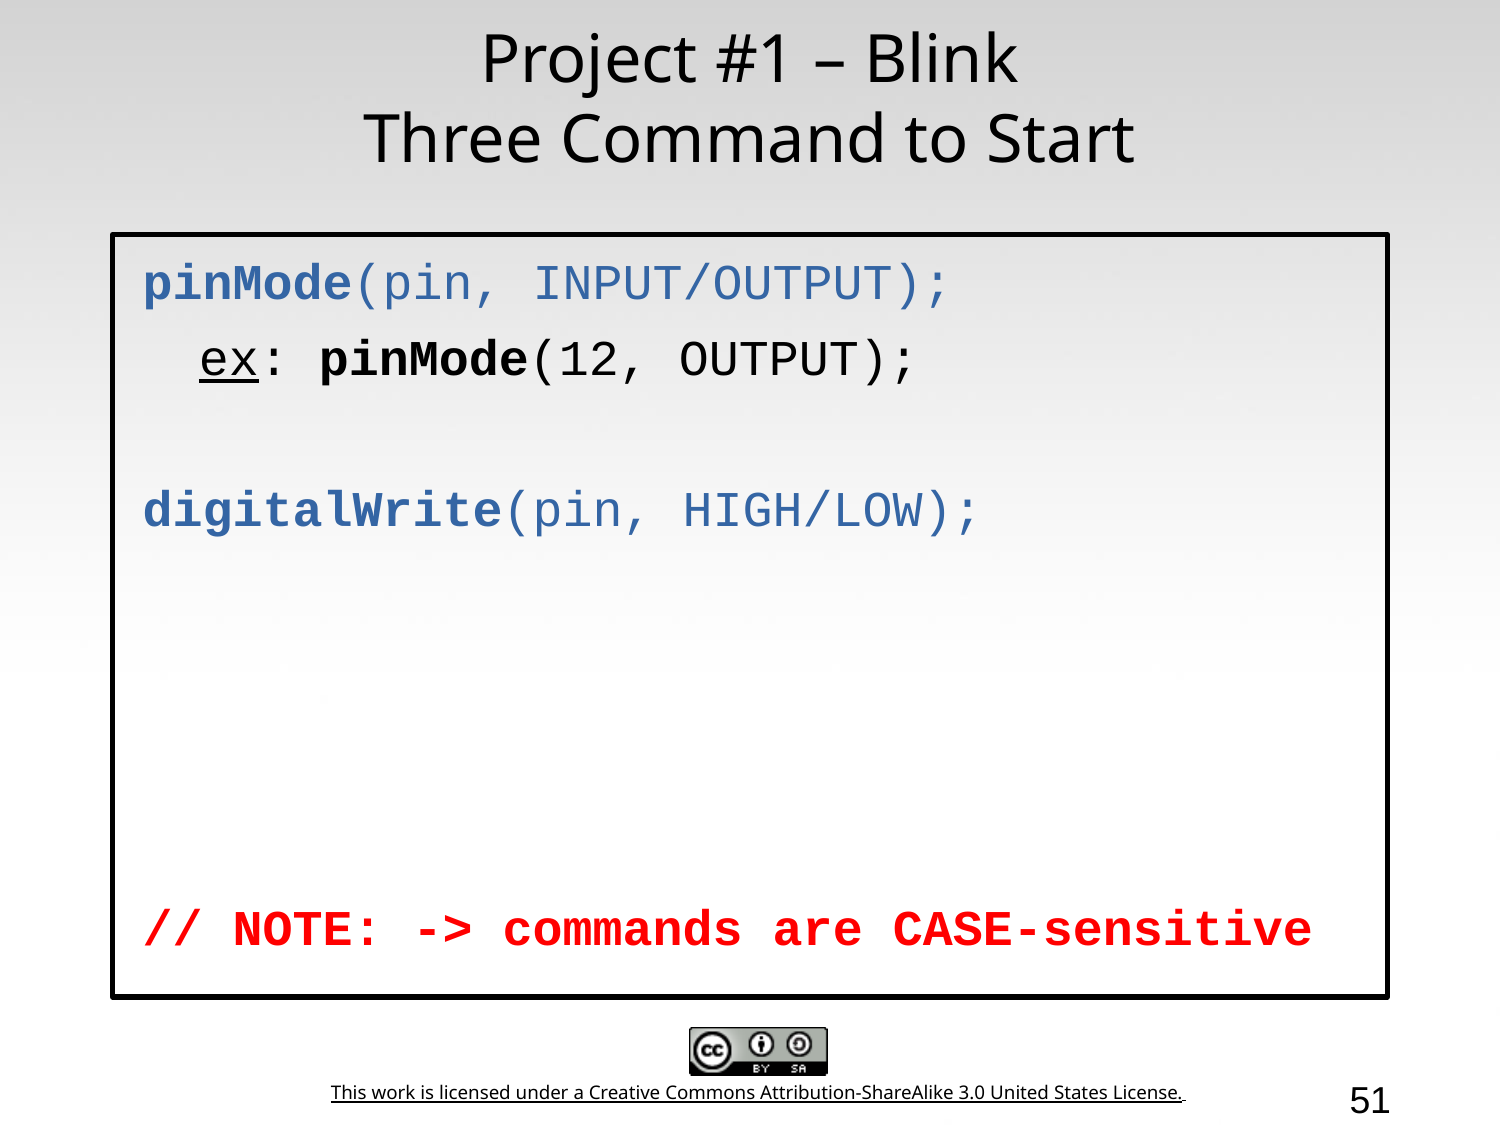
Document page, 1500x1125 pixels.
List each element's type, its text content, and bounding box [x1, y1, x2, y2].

picture [0, 0, 1500, 1125]
title Project #1 – Blink Three Command to Start [112, 2, 1388, 190]
list pinMode(pin, INPUT/OUTPUT); ex: pinMode(12, OUTPUT); digitalWrite(pin, HIGH/LOW); // NOTE: -> commands are CASE-sensitive [112, 234, 1388, 998]
